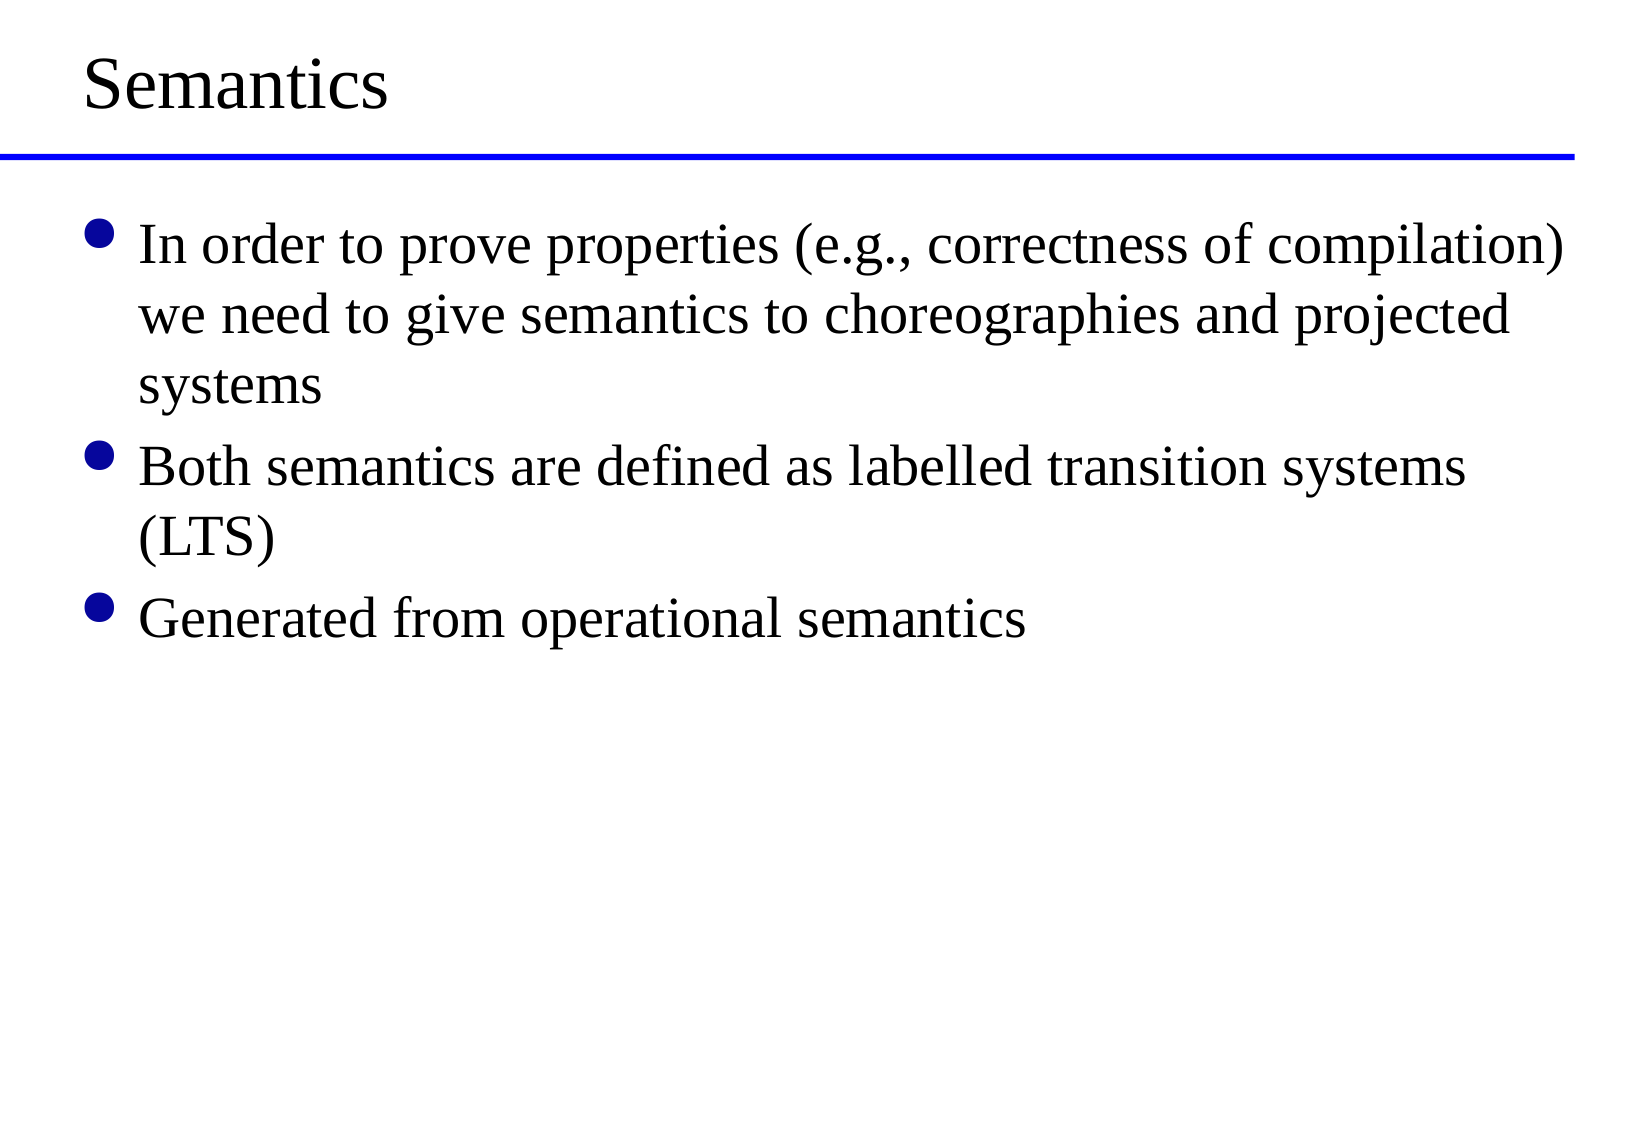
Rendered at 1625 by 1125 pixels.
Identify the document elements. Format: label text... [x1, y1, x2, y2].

title Semantics [67, 27, 1544, 131]
list In order to prove properties (e.g., correctness of compilation) we need to give semantics to choreographies and projected systems Both semantics are defined as labelled transition systems (LTS) Generated from operational semantics [67, 198, 1595, 1061]
